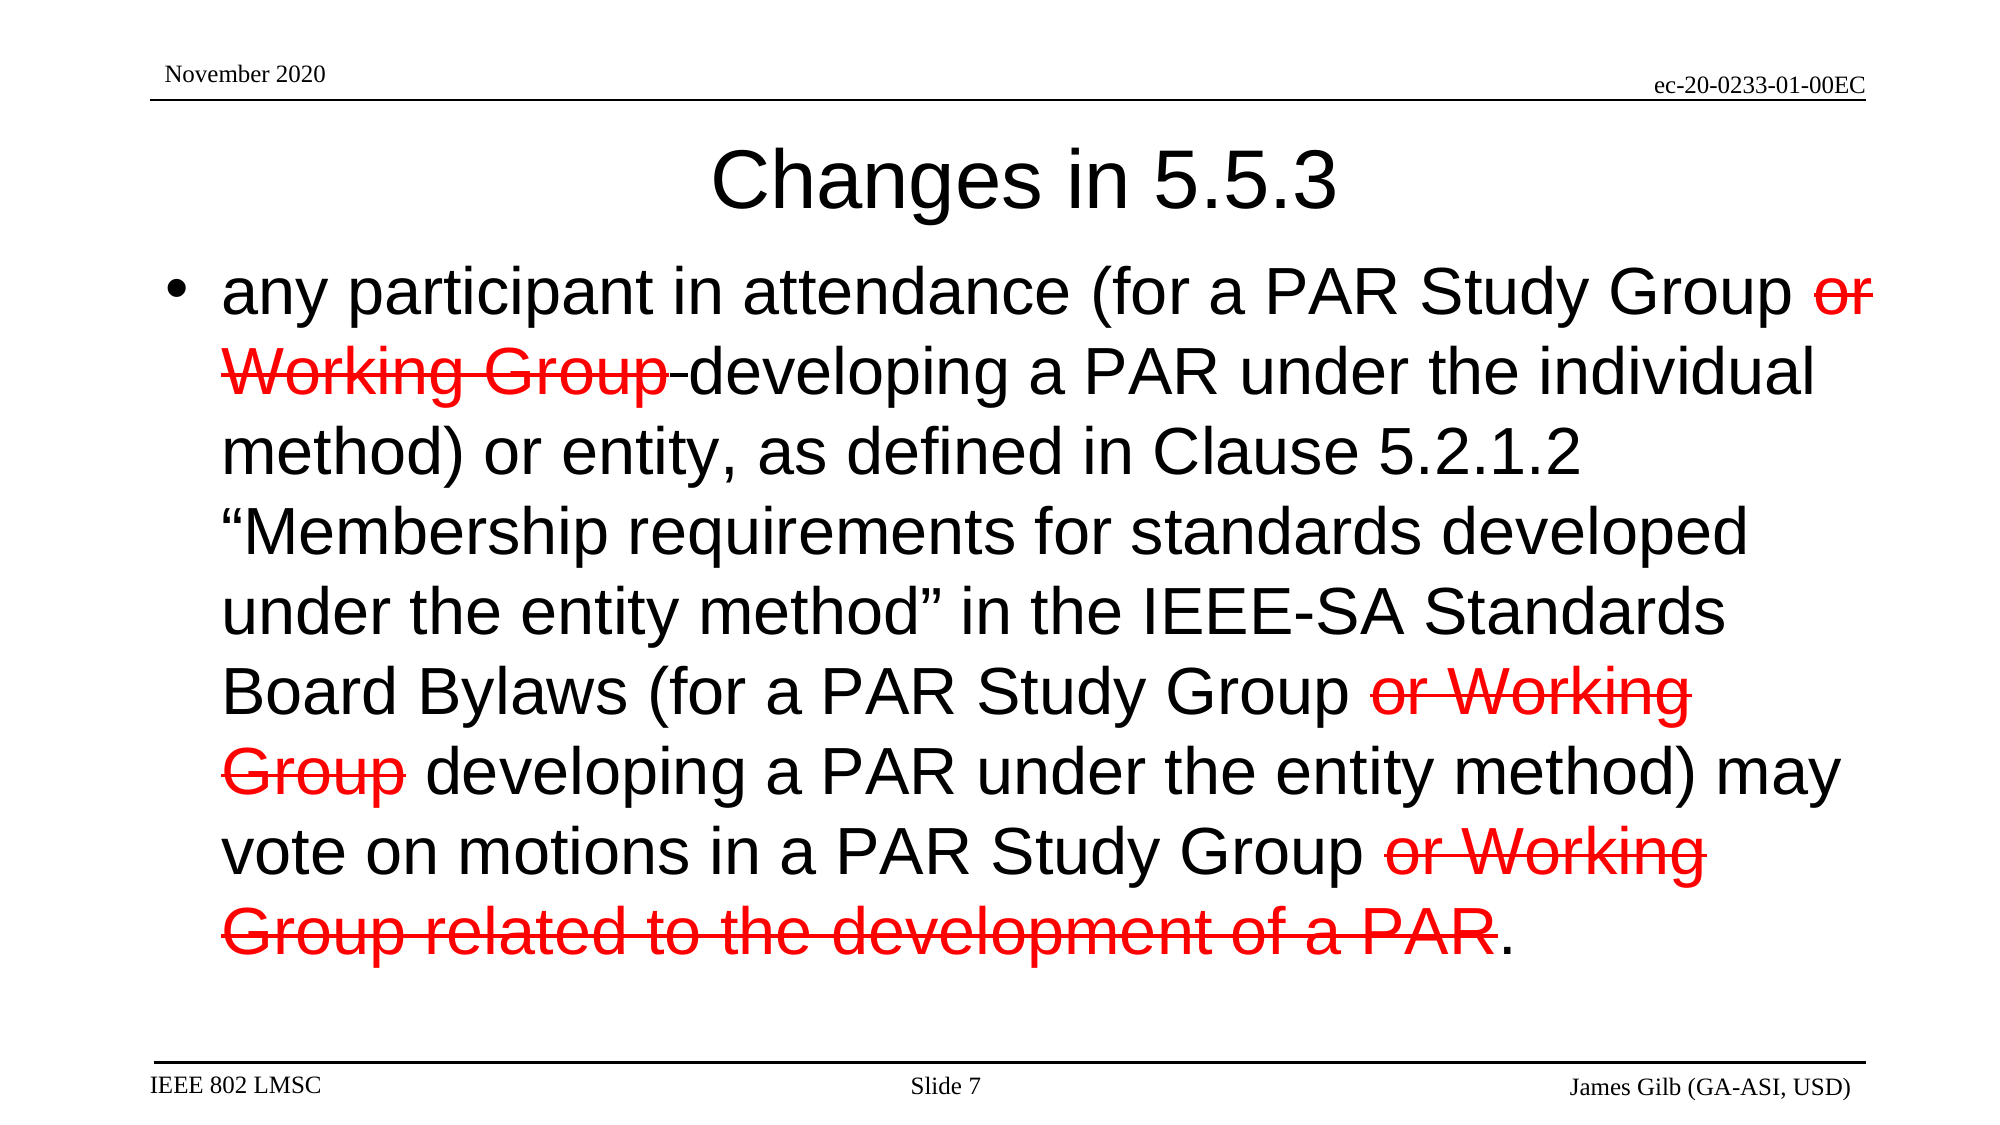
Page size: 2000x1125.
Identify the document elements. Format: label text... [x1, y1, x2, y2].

title Changes in 5.5.3 [150, 112, 1900, 238]
list any participant in attendance (for a PAR Study Group or Working Group developing a PAR under the individual method) or entity, as defined in Clause 5.2.1.2 “Membership requirements for standards developed under the entity method” in the IEEE-SA Standards Board Bylaws (for a PAR Study Group or Working Group developing a PAR under the entity method) may vote on motions in a PAR Study Group or Working Group related to the development of a PAR. [150, 239, 1900, 1051]
